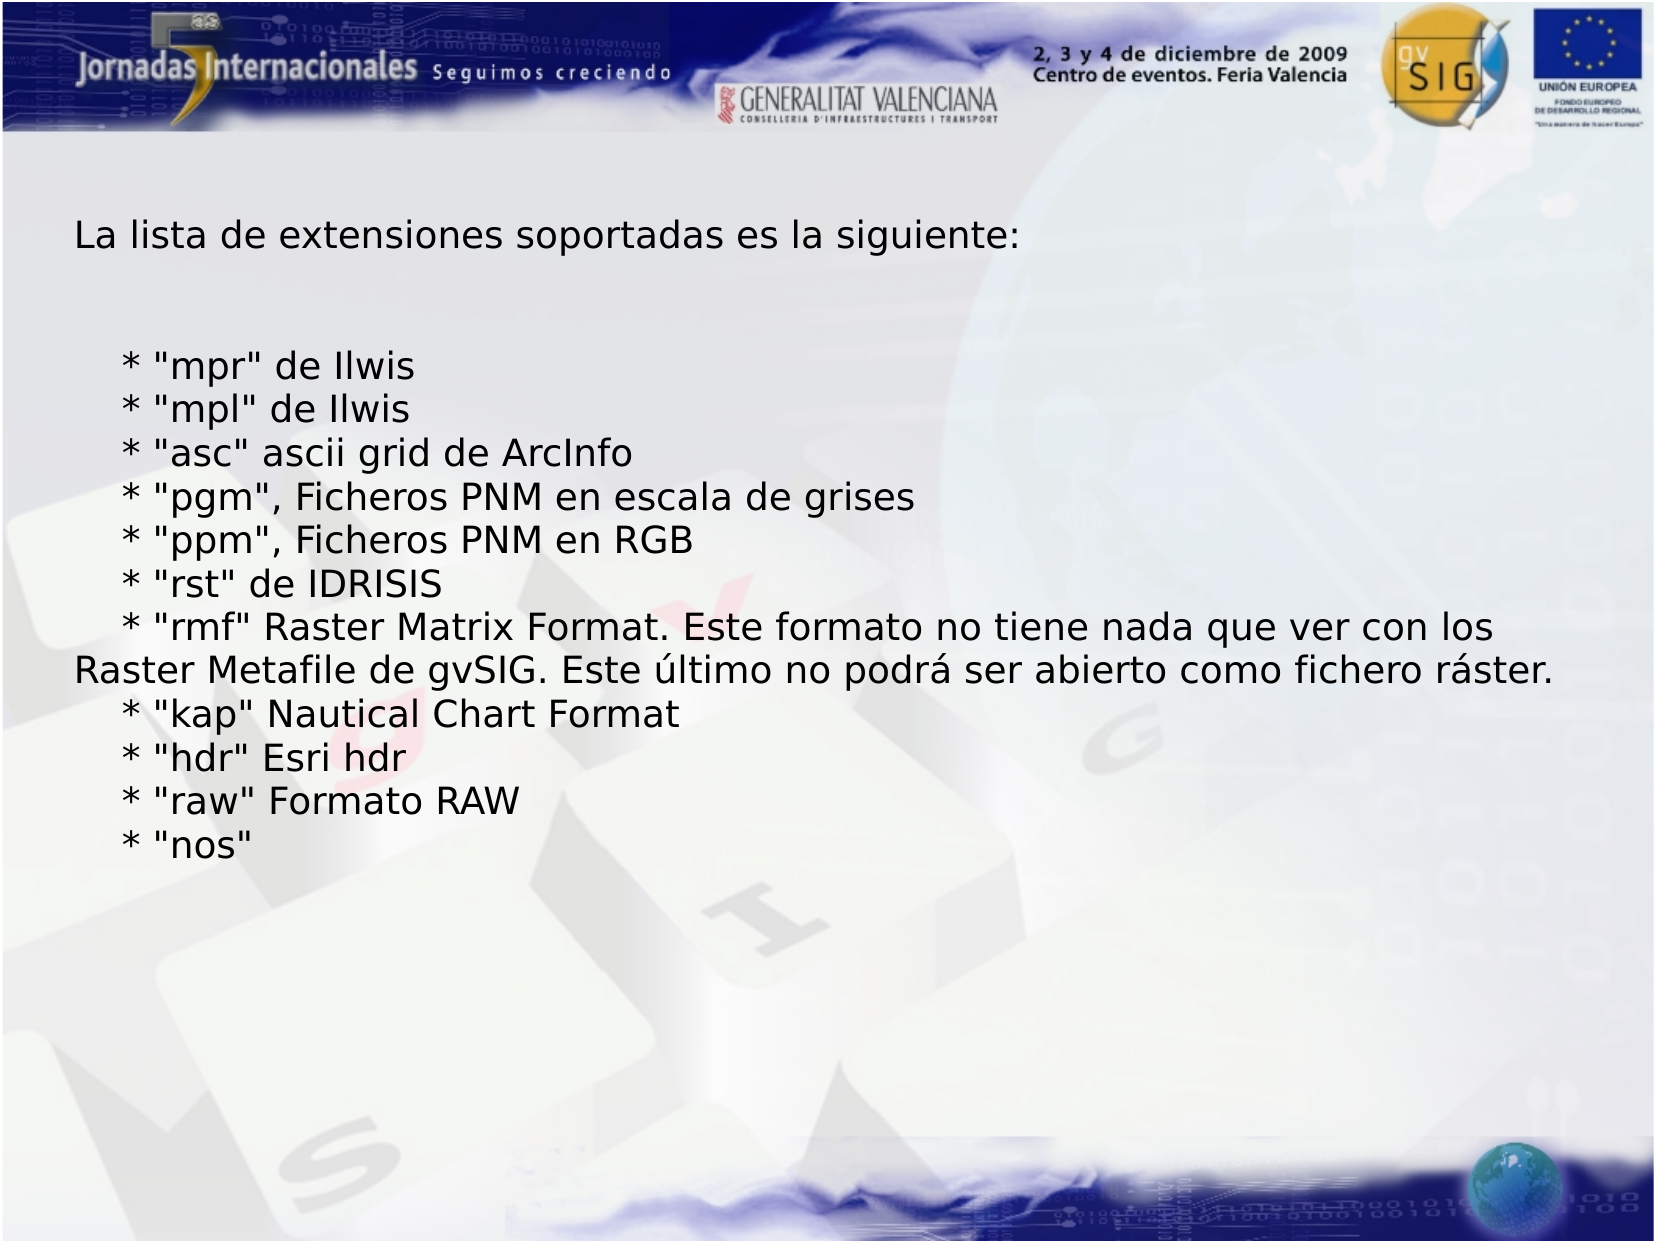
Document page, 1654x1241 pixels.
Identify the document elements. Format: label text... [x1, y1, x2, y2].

picture [2, 2, 1654, 1241]
text_box La lista de extensiones soportadas es la siguiente: * "mpr" de Ilwis * "mpl" de Ilwis * "asc" ascii grid de ArcInfo * "pgm", Ficheros PNM en escala de grises * "ppm", Ficheros PNM en RGB * "rst" de IDRISIS * "rmf" Raster Matrix Format. Este formato no tiene nada que ver con los Raster Metafile de gvSIG. Este último no podrá ser abierto como fichero ráster. * "kap" Nautical Chart Format * "hdr" Esri hdr * "raw" Formato RAW * "nos" [59, 206, 1643, 945]
